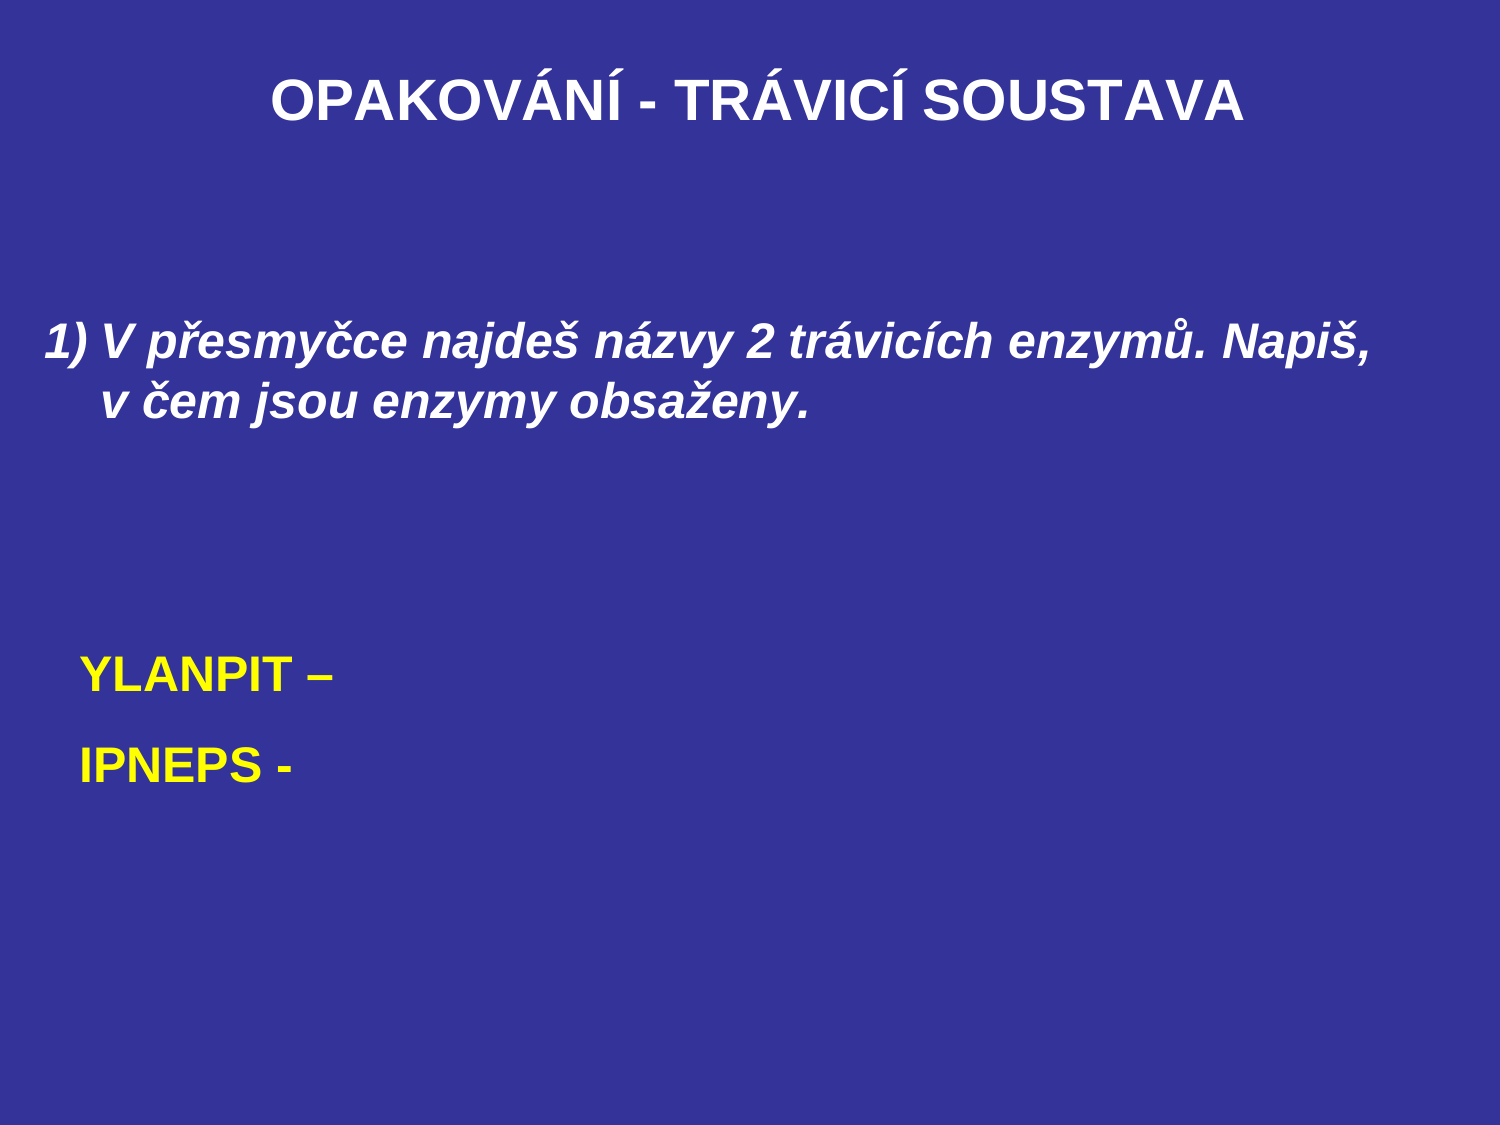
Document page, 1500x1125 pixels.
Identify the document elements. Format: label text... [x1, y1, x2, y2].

text_box YLANPIT – IPNEPS - [64, 633, 916, 801]
text_box V přesmyčce najdeš názvy 2 trávicích enzymů. Napiš, v čem jsou enzymy obsaženy. [29, 255, 1471, 676]
text_box OPAKOVÁNÍ - TRÁVICÍ SOUSTAVA [255, 54, 1262, 140]
